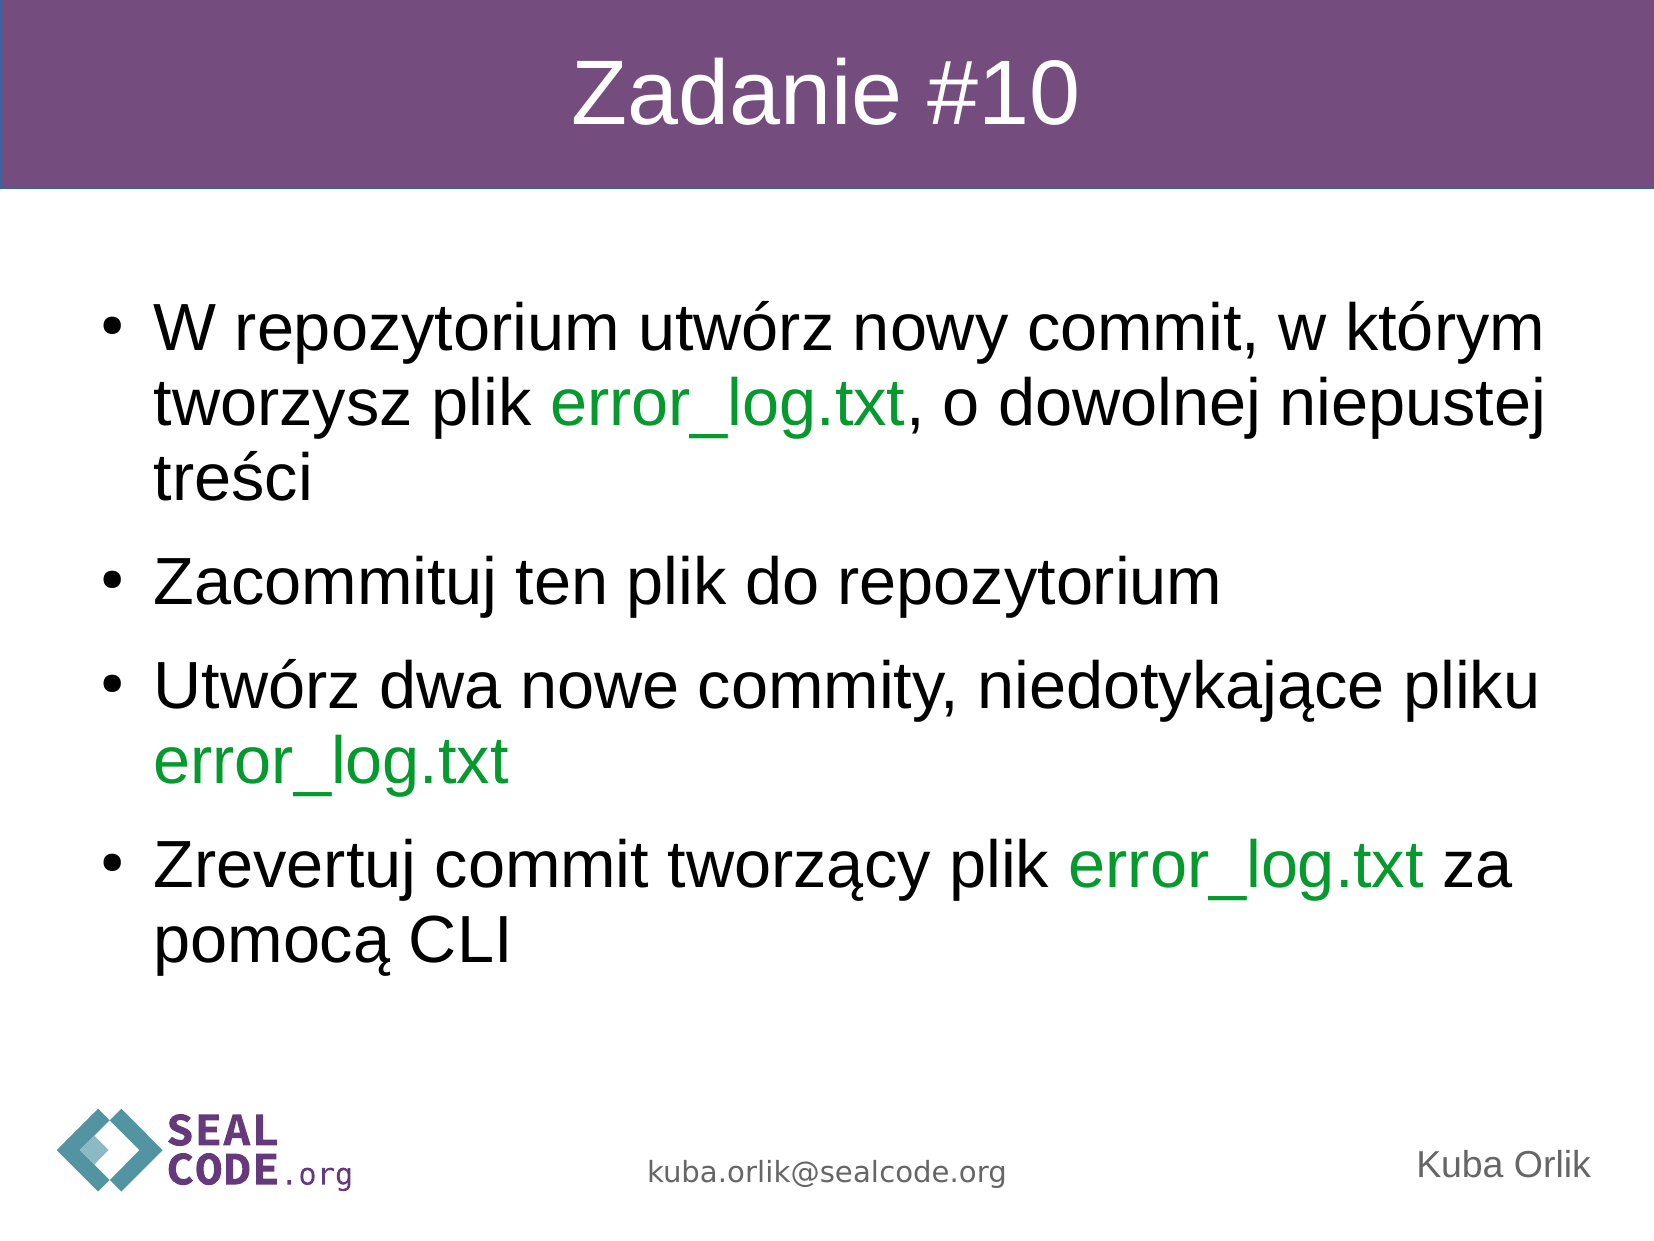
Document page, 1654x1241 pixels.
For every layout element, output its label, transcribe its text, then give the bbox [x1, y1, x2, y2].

list W repozytorium utwórz nowy commit, w którym tworzysz plik error_log.txt, o dowolnej niepustej treści Zacommituj ten plik do repozytorium Utwórz dwa nowe commity, niedotykające pliku error_log.txt Zrevertuj commit tworzący plik error_log.txt za pomocą CLI [82, 290, 1571, 1010]
title Zadanie #10 [0, 0, 1653, 188]
